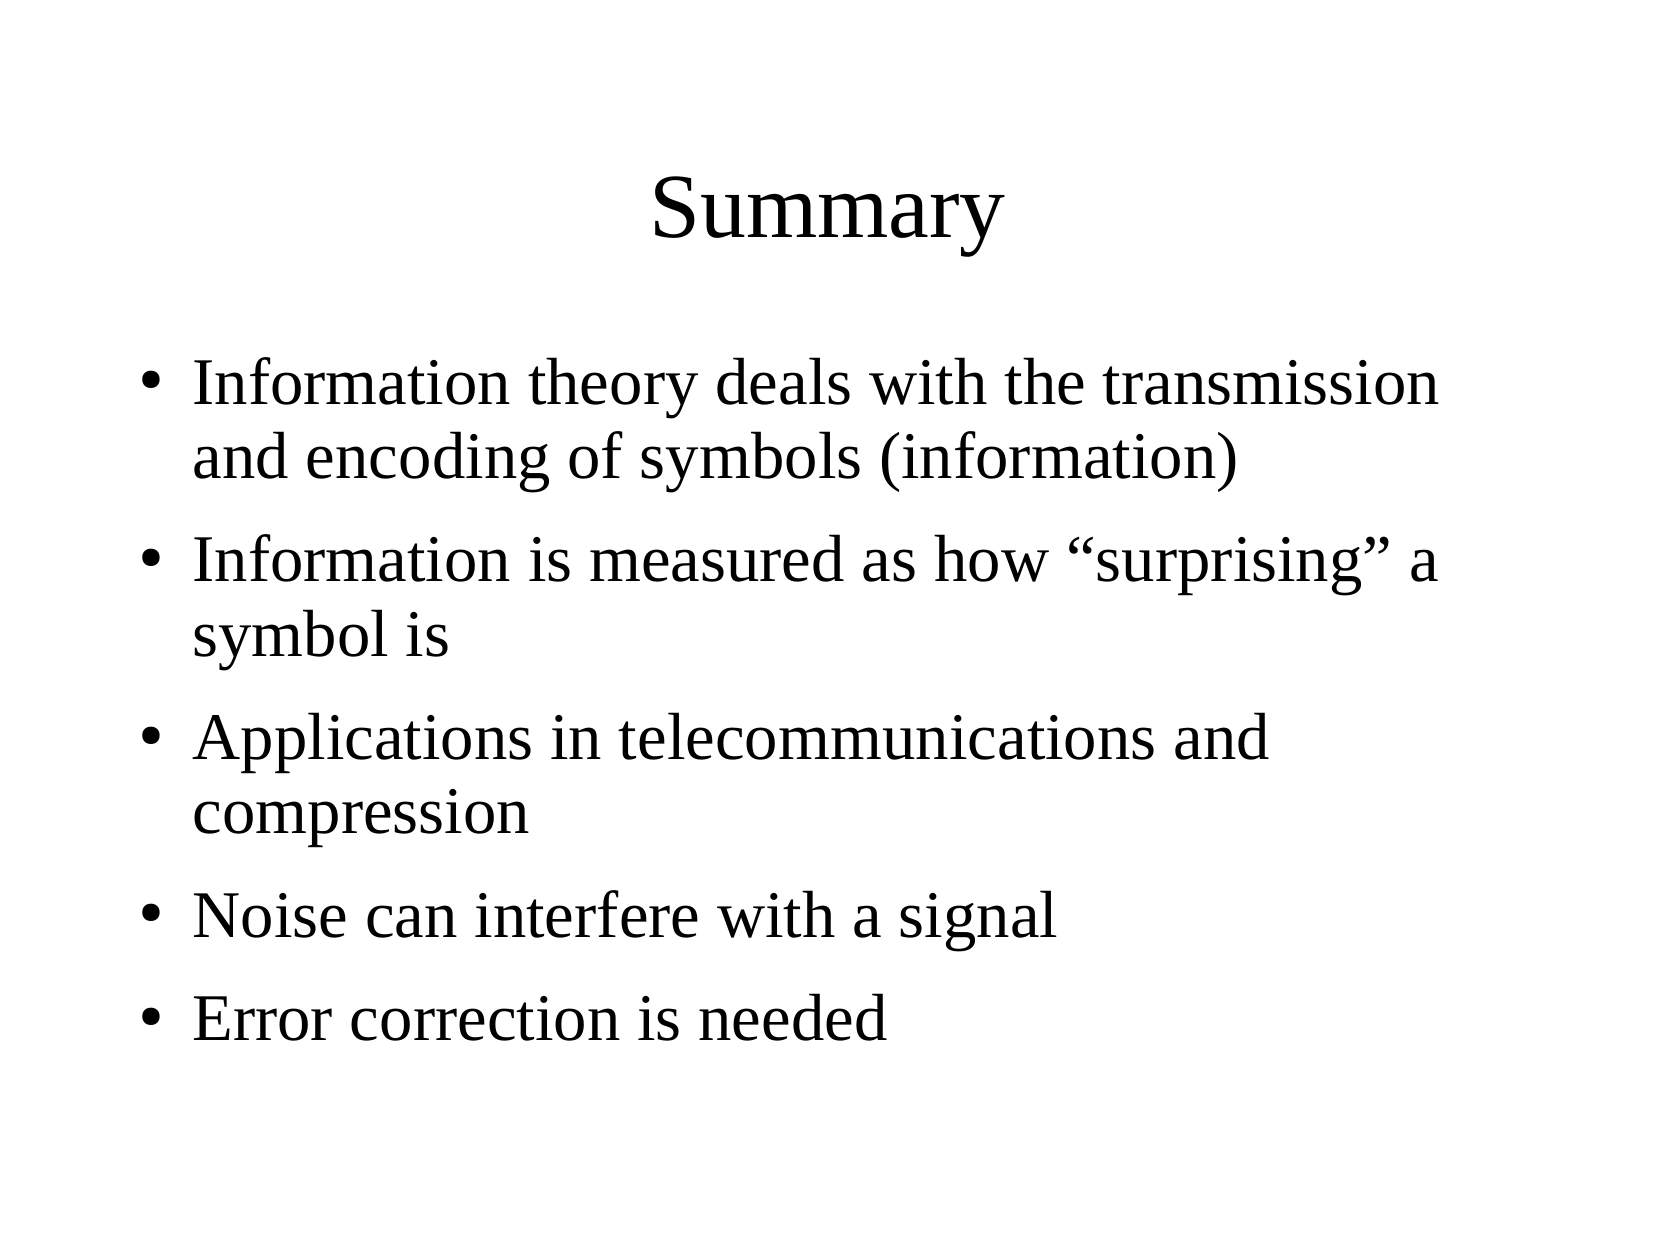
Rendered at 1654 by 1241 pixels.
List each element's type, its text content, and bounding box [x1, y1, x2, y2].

title Summary [121, 102, 1534, 311]
list Information theory deals with the transmission and encoding of symbols (information) Information is measured as how “surprising” a symbol is Applications in telecommunications and compression Noise can interfere with a signal Error correction is needed [121, 344, 1534, 1127]
